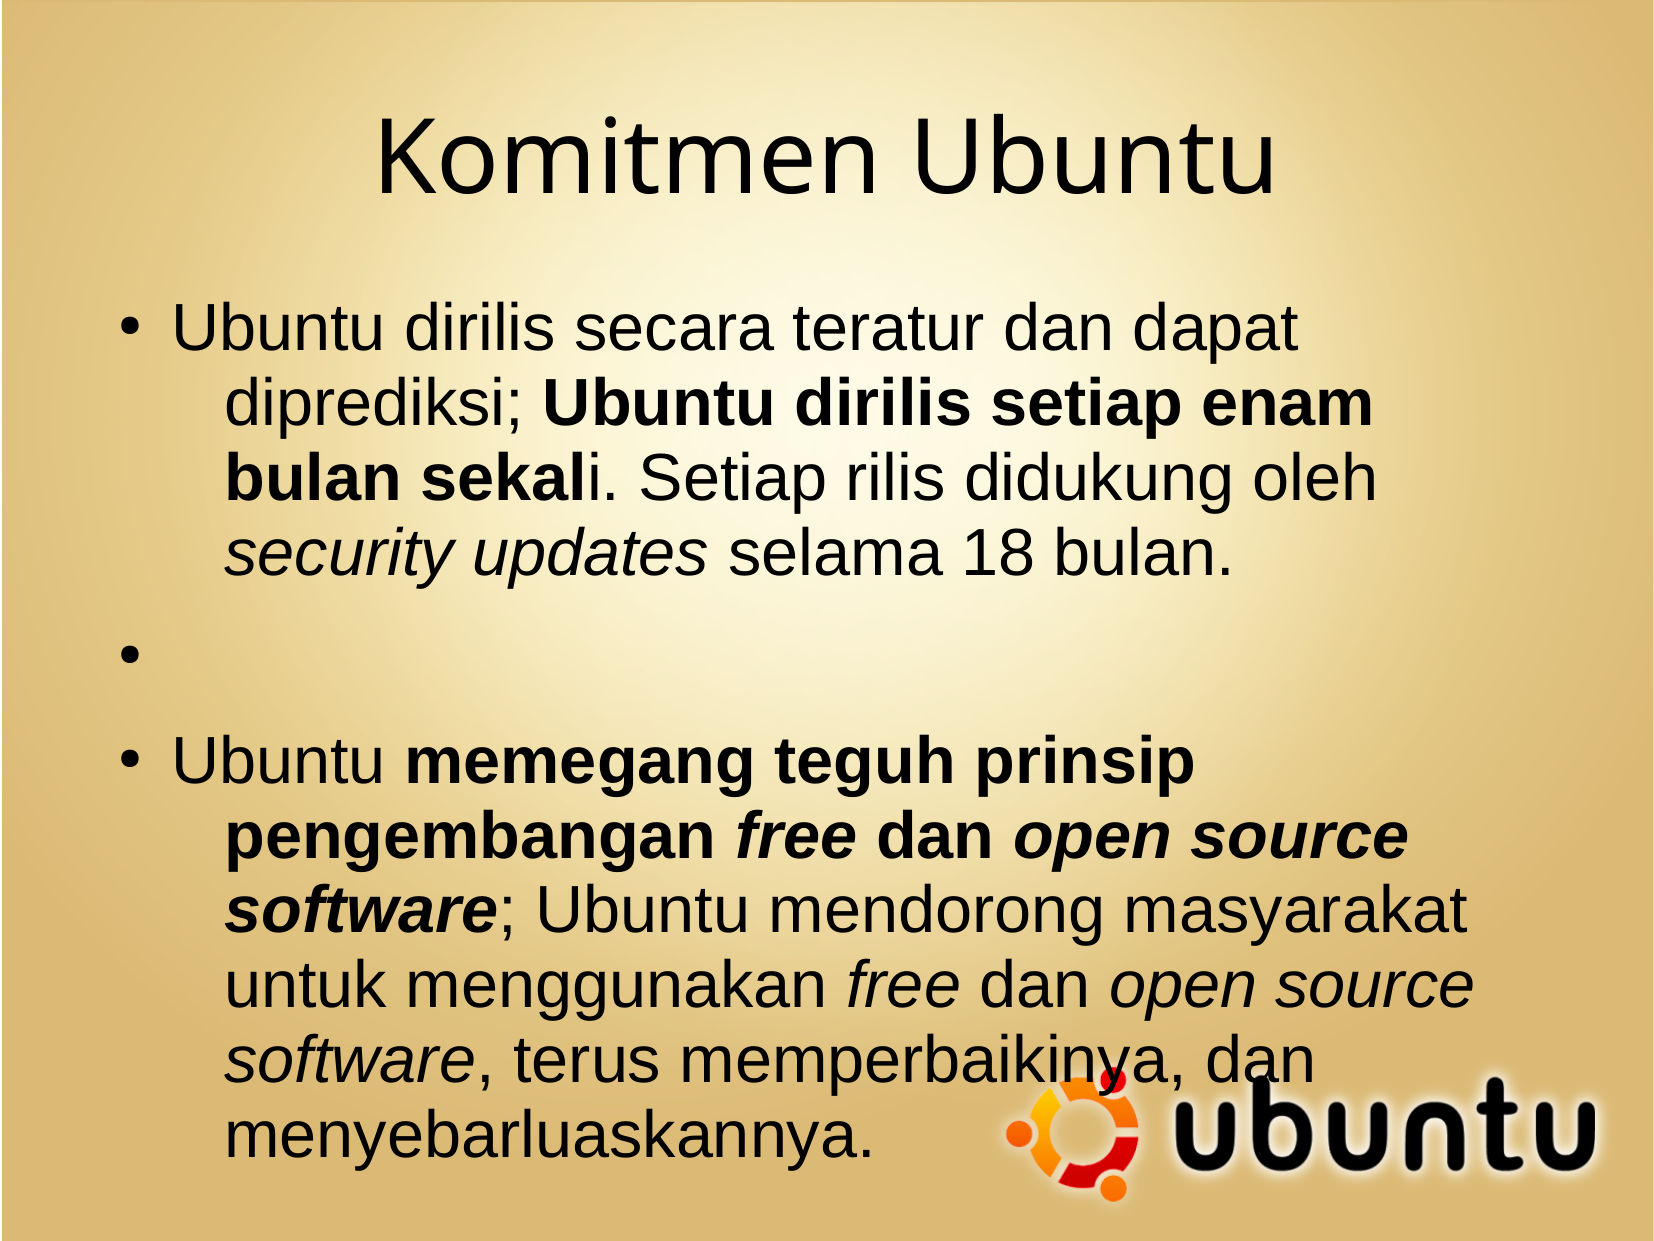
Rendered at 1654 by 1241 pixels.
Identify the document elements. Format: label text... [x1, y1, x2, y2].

list Ubuntu dirilis secara teratur dan dapat diprediksi; Ubuntu dirilis setiap enam bulan sekali. Setiap rilis didukung oleh security updates selama 18 bulan. Ubuntu memegang teguh prinsip pengembangan free dan open source software; Ubuntu mendorong masyarakat untuk menggunakan free dan open source software, terus memperbaikinya, dan menyebarluaskannya. [82, 290, 1571, 1112]
title Komitmen Ubuntu [82, 49, 1571, 257]
picture [2, 0, 1654, 1241]
